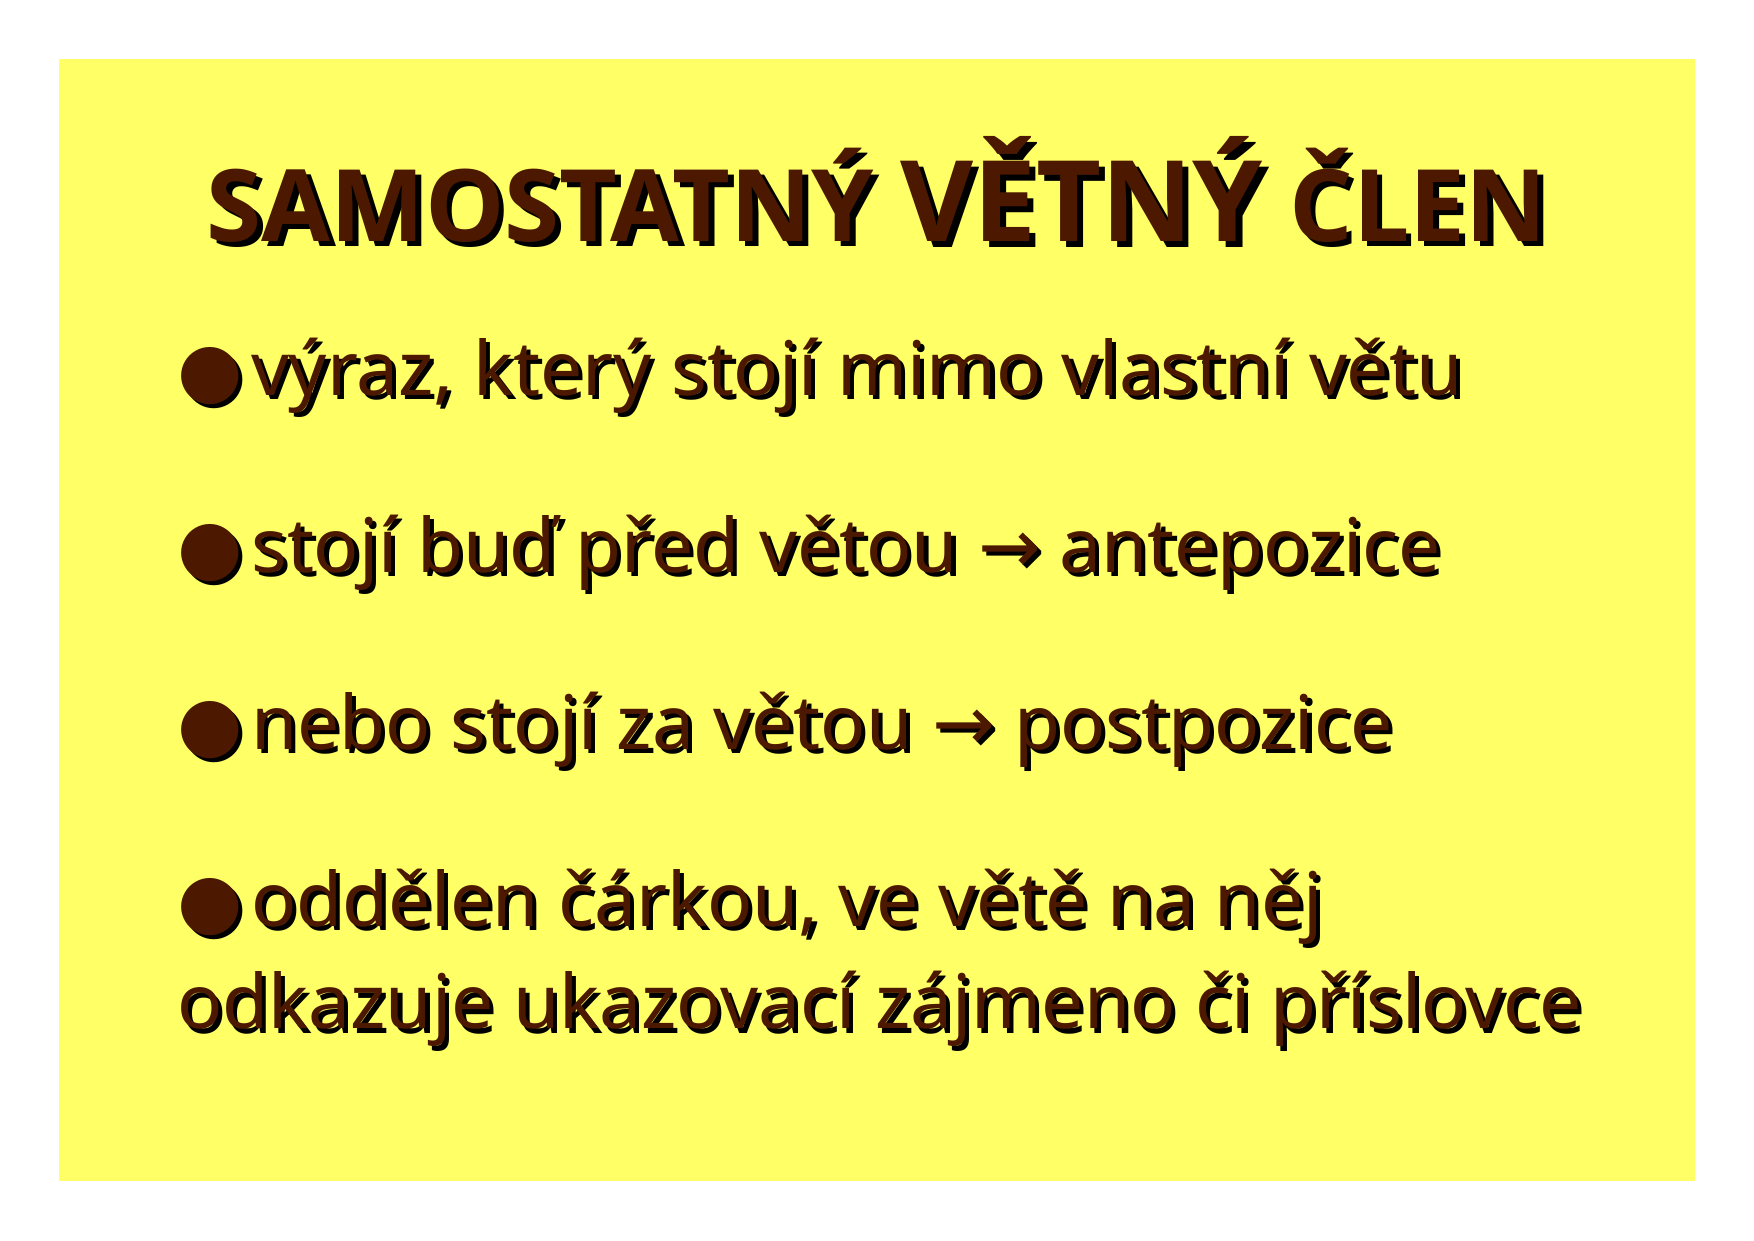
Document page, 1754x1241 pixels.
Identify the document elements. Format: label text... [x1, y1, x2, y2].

title SAMOSTATNÝ VĚTNÝ ČLEN [140, 111, 1614, 284]
subtitle ● výraz, který stojí mimo vlastní větu ● stojí buď před větou → antepozice ● nebo stojí za větou → postpozice ● oddělen čárkou, ve větě na něj odkazuje ukazovací zájmeno či příslovce [177, 352, 1650, 1241]
